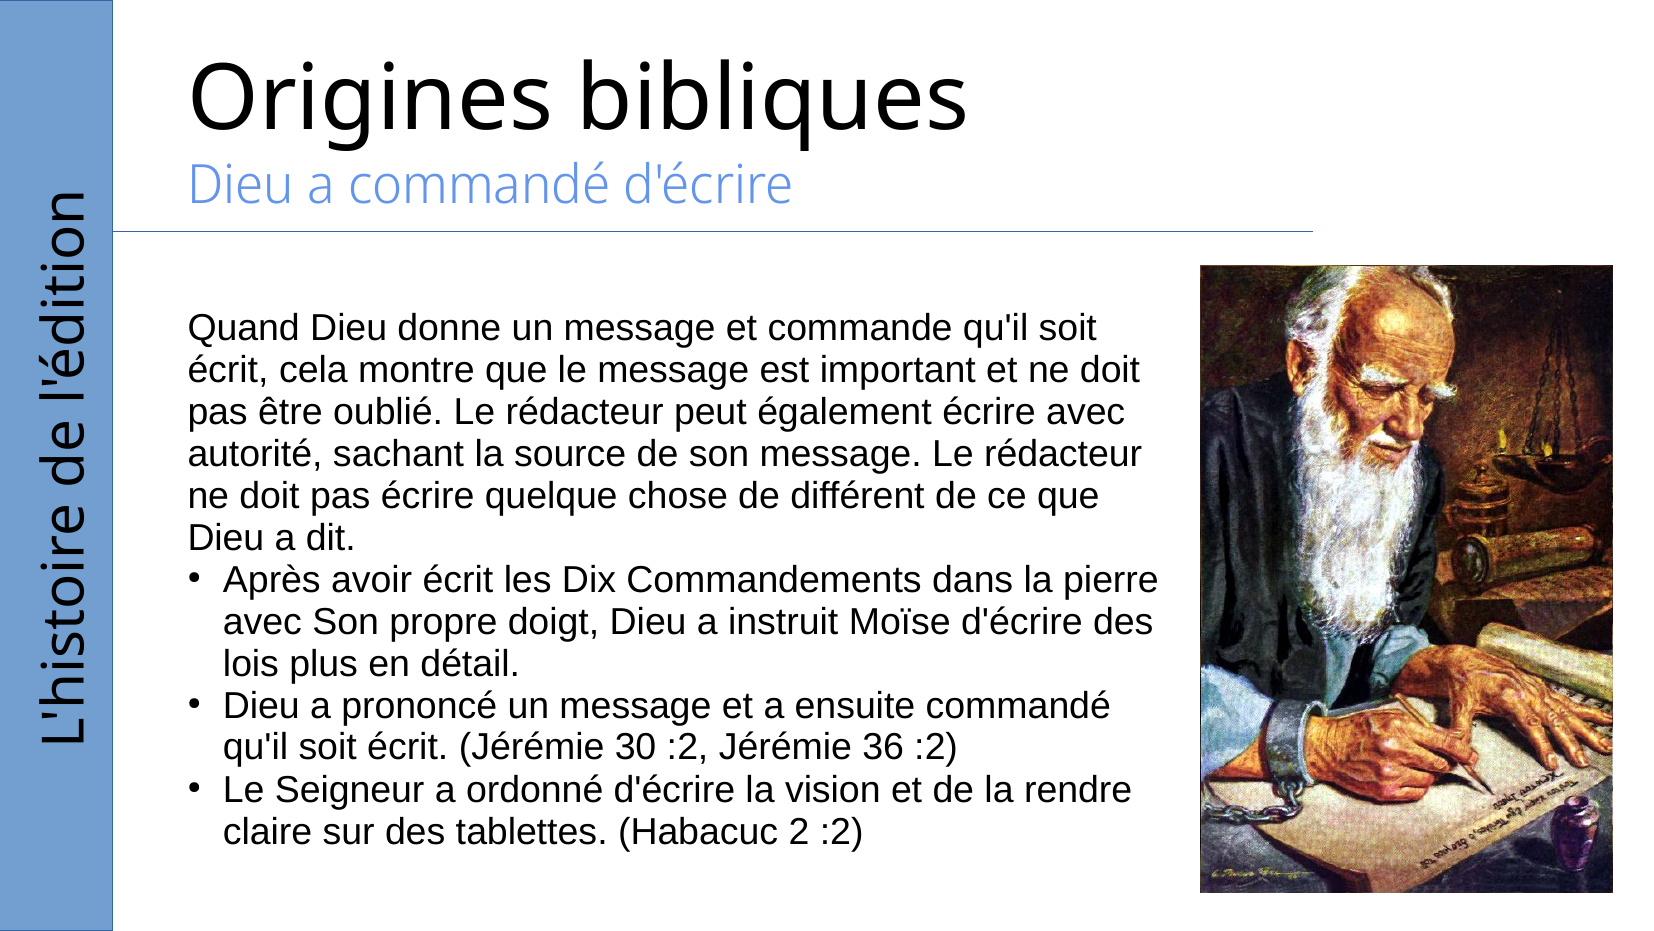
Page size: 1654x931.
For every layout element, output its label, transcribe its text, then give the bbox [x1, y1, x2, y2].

title Origines bibliques [187, 33, 1571, 125]
text_box L'histoire de l'édition [13, 37, 105, 901]
title Dieu a commandé d'écrire [187, 125, 1571, 239]
subtitle Quand Dieu donne un message et commande qu'il soit écrit, cela montre que le message est important et ne doit pas être oublié. Le rédacteur peut également écrire avec autorité, sachant la source de son message. Le rédacteur ne doit pas écrire quelque chose de différent de ce que Dieu a dit. Après avoir écrit les Dix Commandements dans la pierre avec Son propre doigt, Dieu a instruit Moïse d'écrire des lois plus en détail. Dieu a prononcé un message et a ensuite commandé qu'il soit écrit. (Jérémie 30 :2, Jérémie 36 :2) Le Seigneur a ordonné d'écrire la vision et de la rendre claire sur des tablettes. (Habacuc 2 :2) [187, 306, 1163, 871]
text_box [0, 0, 113, 931]
picture [1200, 265, 1613, 893]
